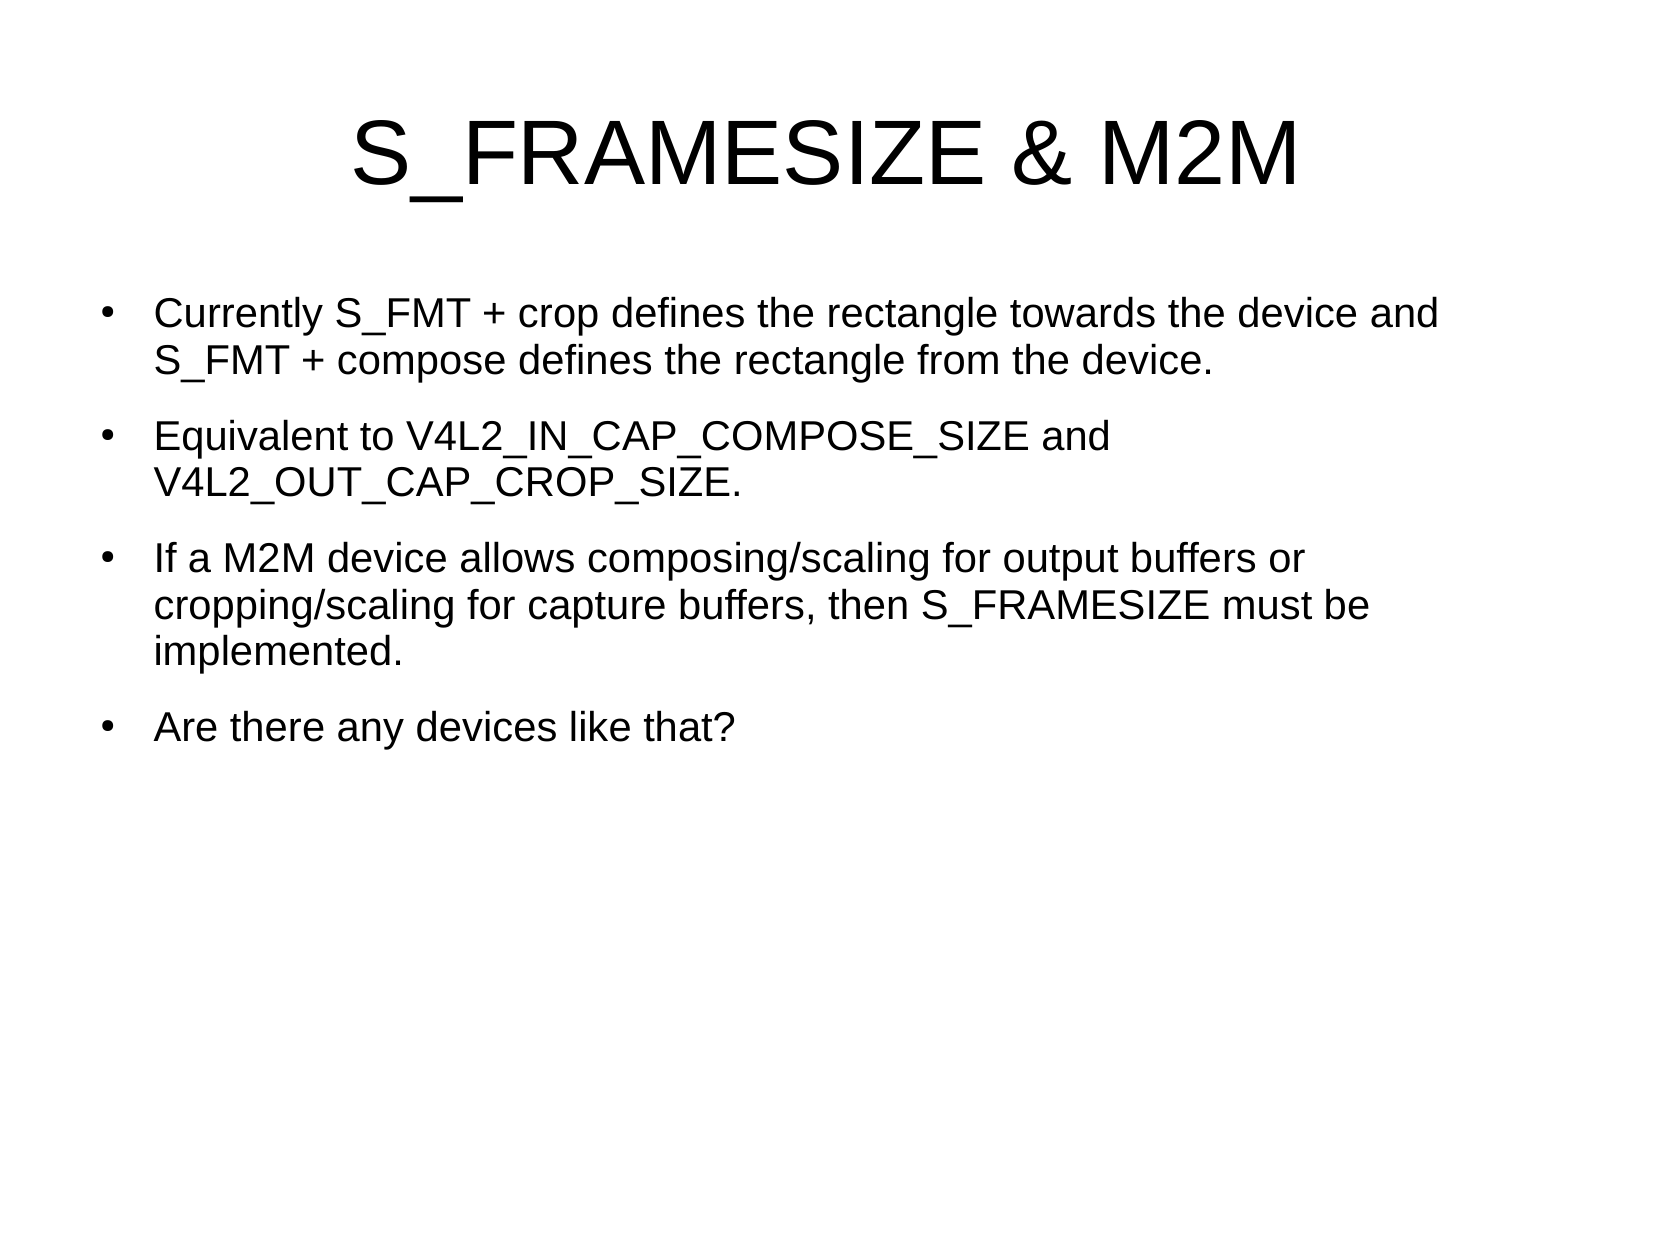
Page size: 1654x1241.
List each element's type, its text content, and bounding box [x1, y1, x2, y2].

list Currently S_FMT + crop defines the rectangle towards the device and S_FMT + compose defines the rectangle from the device. Equivalent to V4L2_IN_CAP_COMPOSE_SIZE and V4L2_OUT_CAP_CROP_SIZE. If a M2M device allows composing/scaling for output buffers or cropping/scaling for capture buffers, then S_FRAMESIZE must be implemented. Are there any devices like that? [82, 290, 1571, 1010]
title S_FRAMESIZE & M2M [82, 49, 1571, 257]
